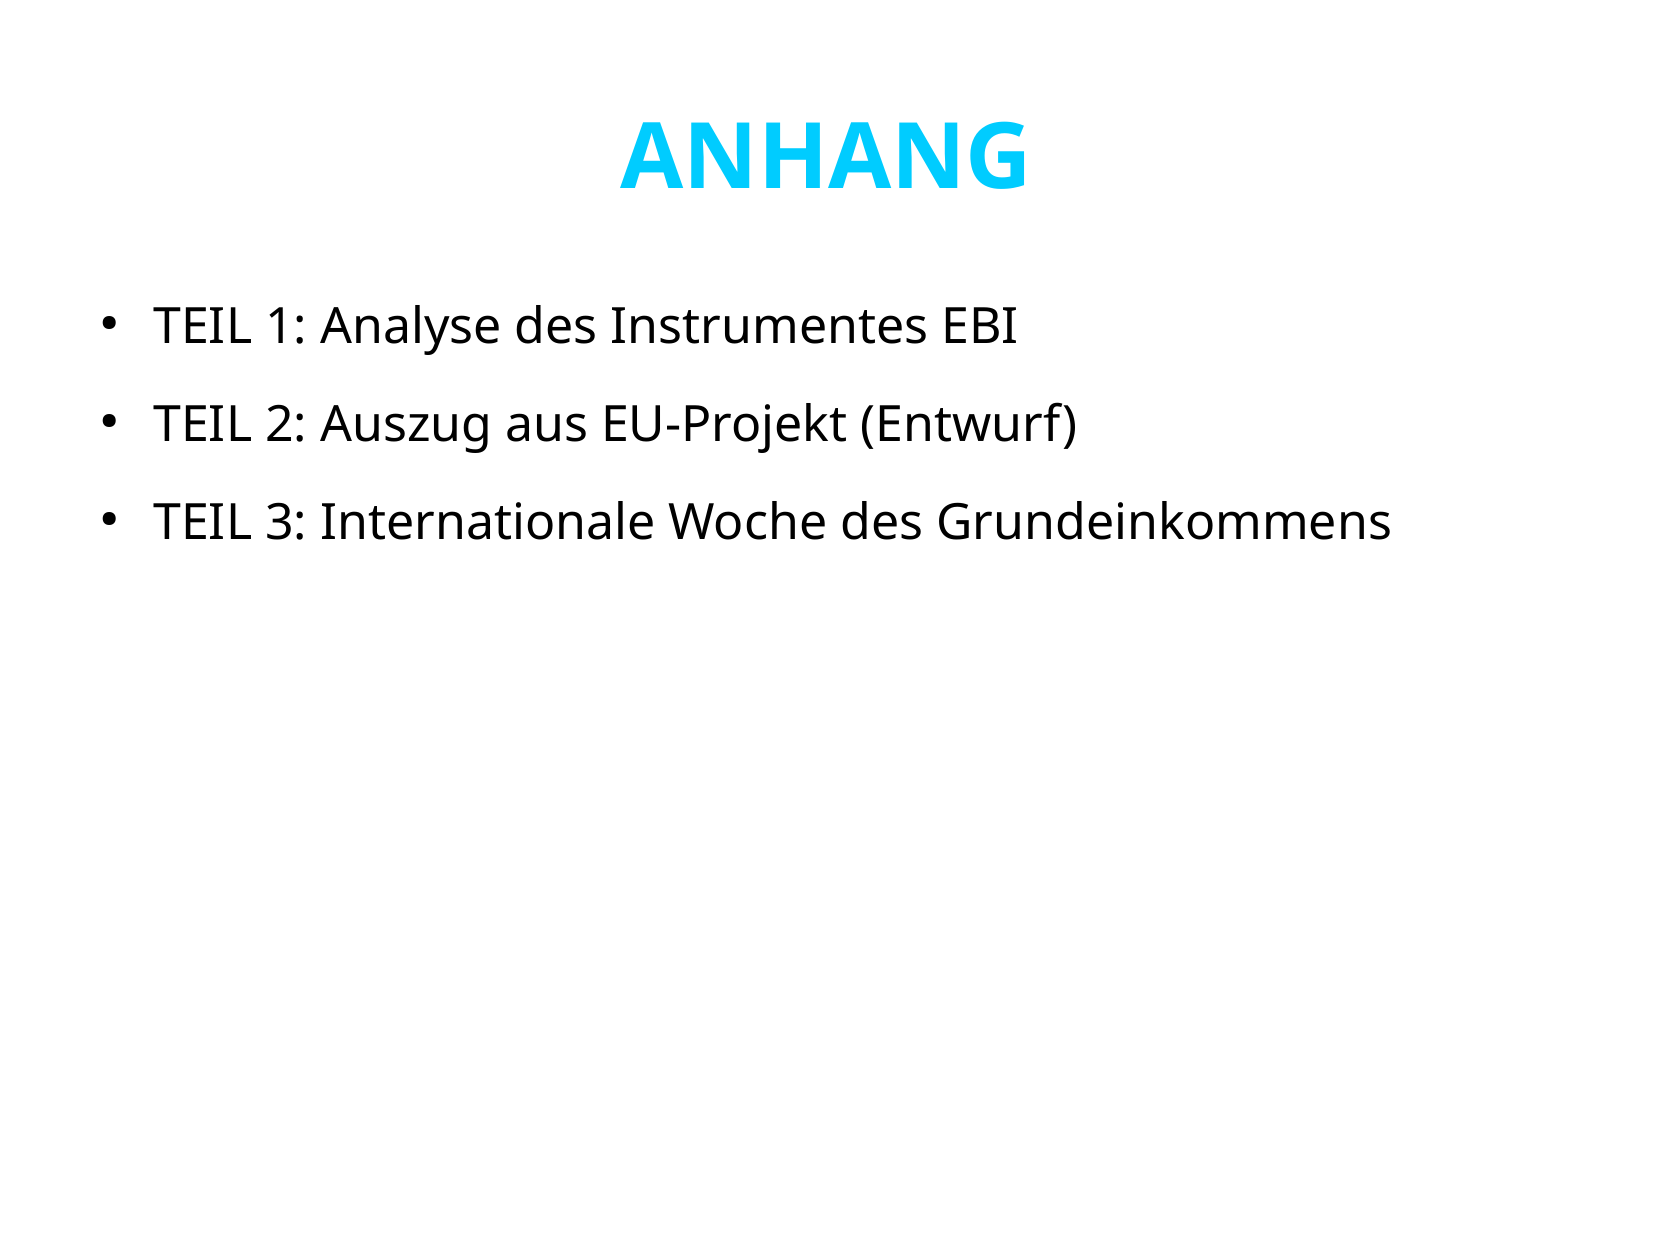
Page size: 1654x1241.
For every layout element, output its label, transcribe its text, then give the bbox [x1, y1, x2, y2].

list TEIL 1: Analyse des Instrumentes EBI TEIL 2: Auszug aus EU-Projekt (Entwurf) TEIL 3: Internationale Woche des Grundeinkommens [82, 290, 1571, 1010]
title ANHANG [82, 49, 1571, 257]
